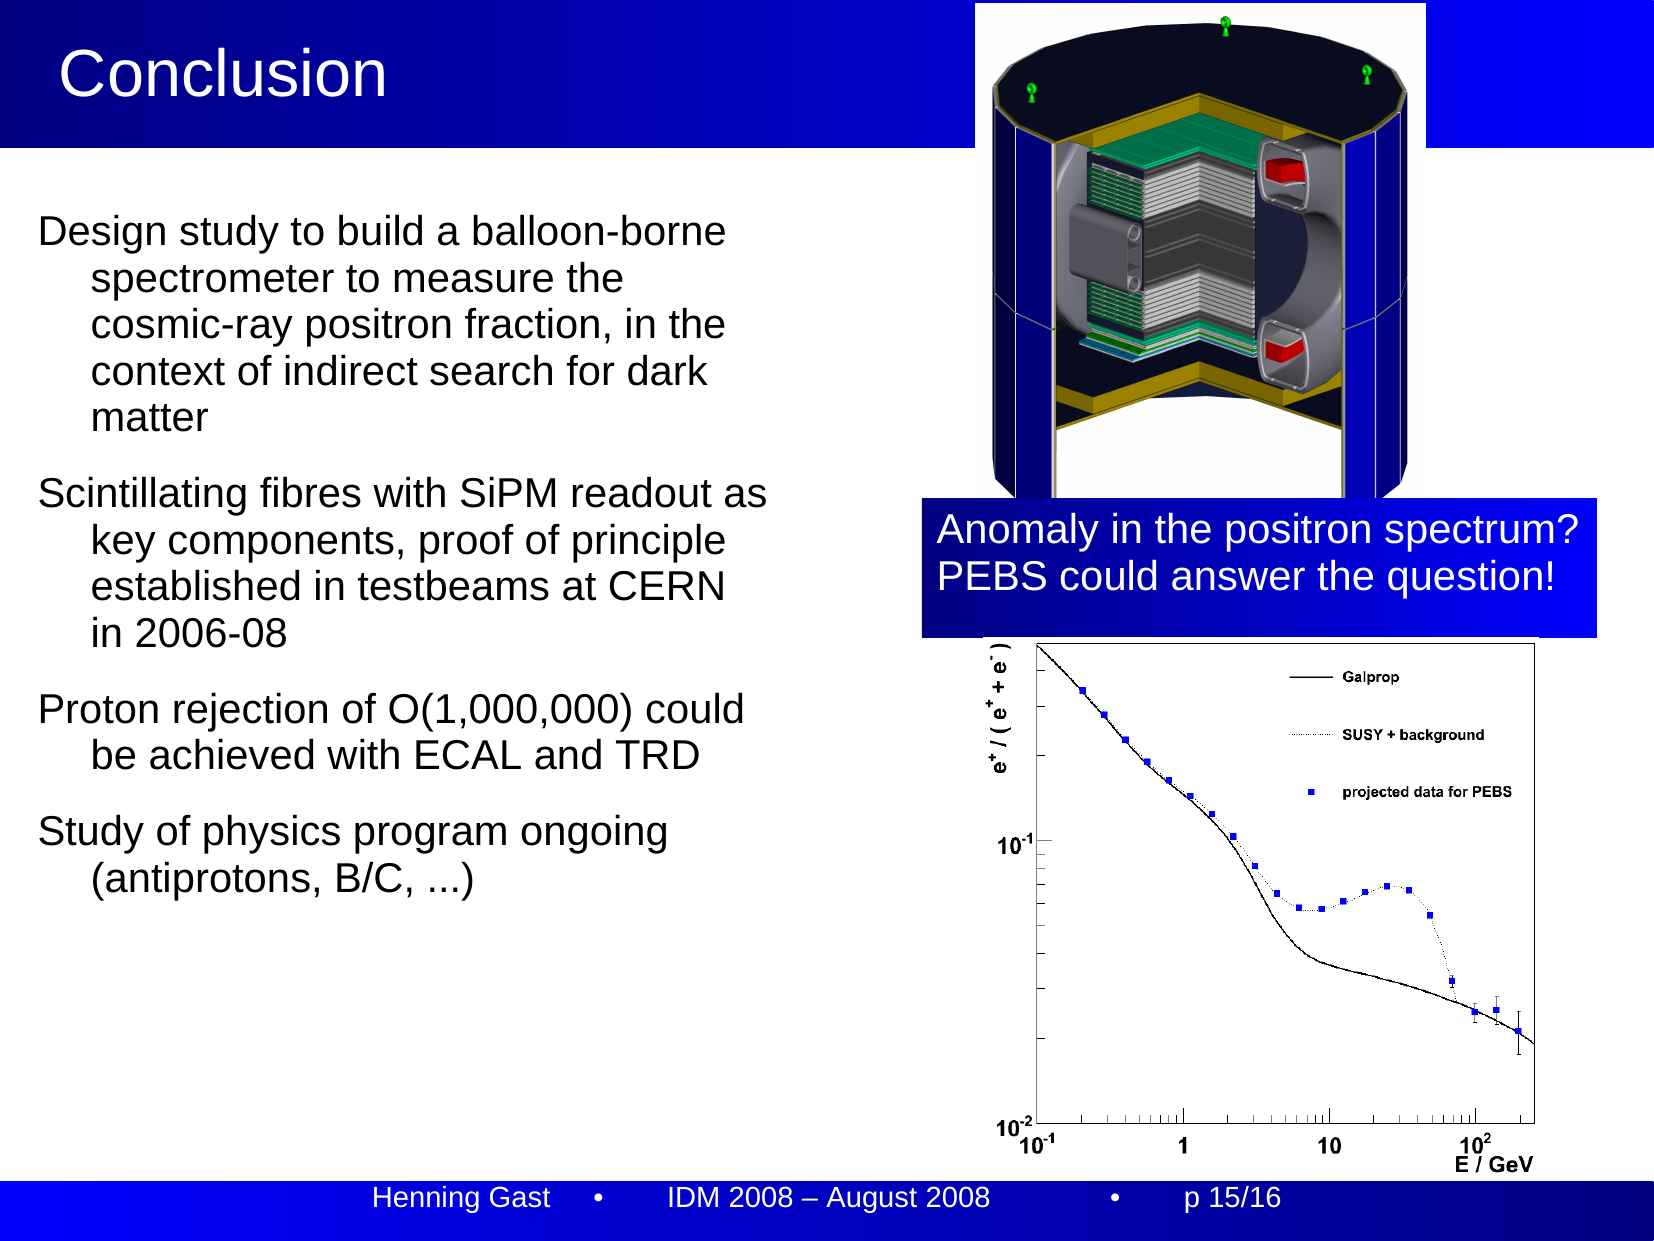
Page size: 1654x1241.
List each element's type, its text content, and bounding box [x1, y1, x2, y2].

text_box Anomaly in the positron spectrum? PEBS could answer the question! [921, 498, 1597, 638]
title Conclusion [0, 0, 1654, 148]
picture [975, 3, 1426, 498]
picture [983, 637, 1539, 1175]
list Design study to build a balloon-borne spectrometer to measure the cosmic-ray positron fraction, in the context of indirect search for dark matter Scintillating fibres with SiPM readout as key components, proof of principle established in testbeams at CERN in 2006-08 Proton rejection of O(1,000,000) could be achieved with ECAL and TRD Study of physics program ongoing (antiprotons, B/C, ...) [19, 207, 770, 1165]
